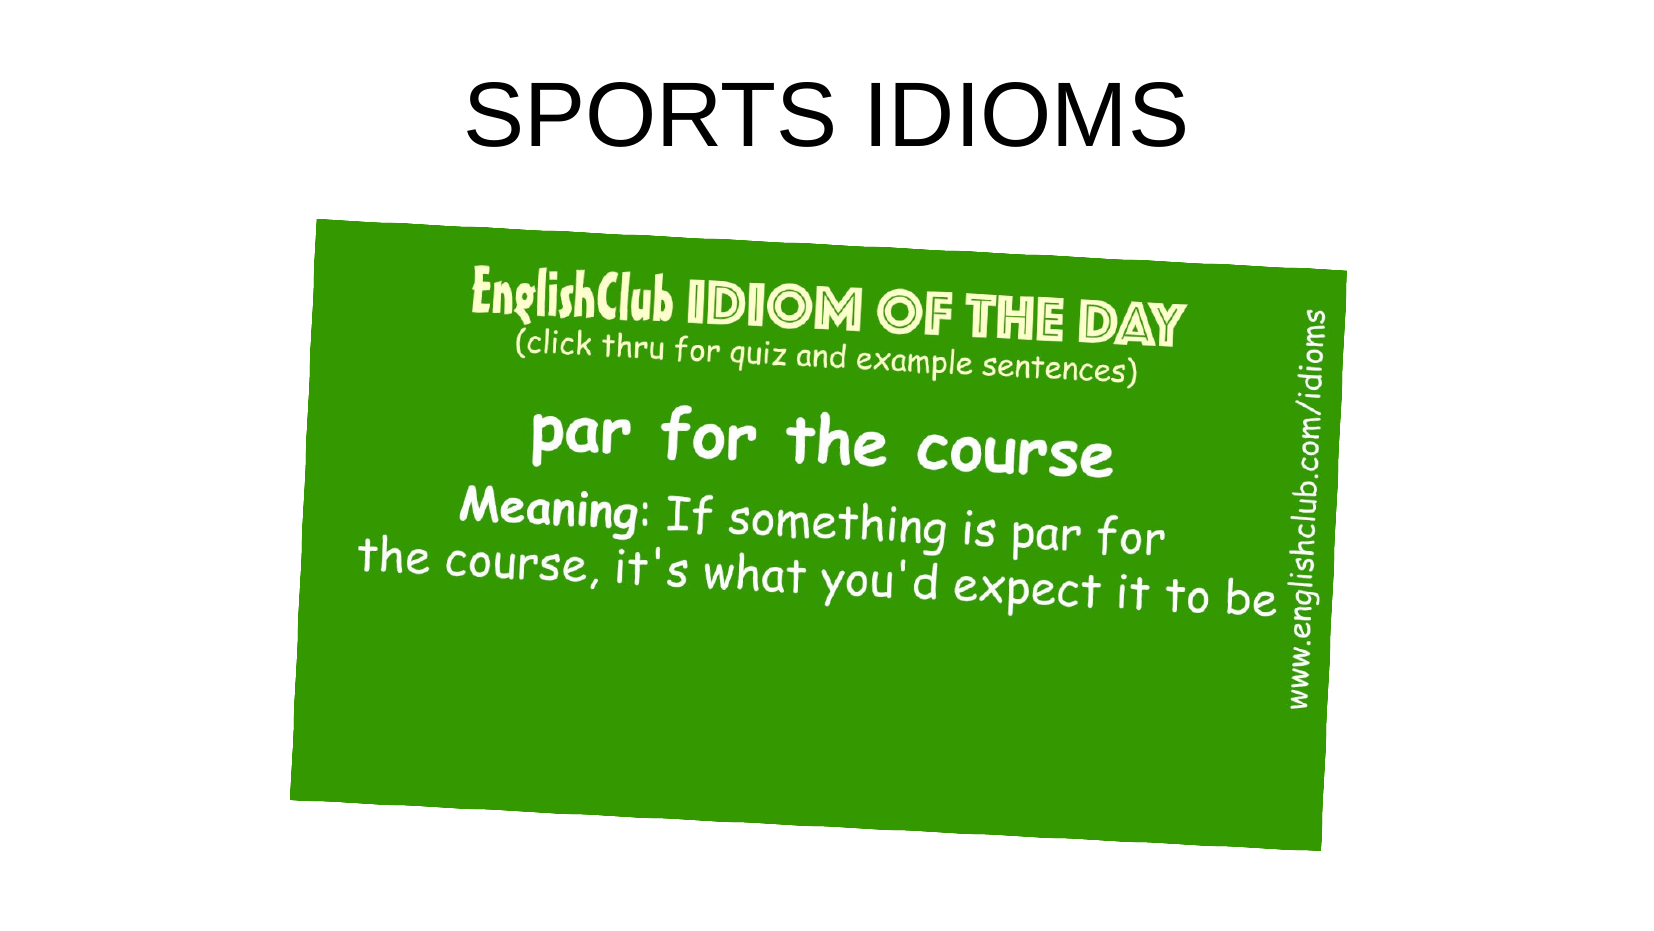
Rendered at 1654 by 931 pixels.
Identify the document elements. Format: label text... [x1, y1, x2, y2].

picture [289, 218, 1347, 851]
title SPORTS IDIOMS [82, 37, 1571, 193]
